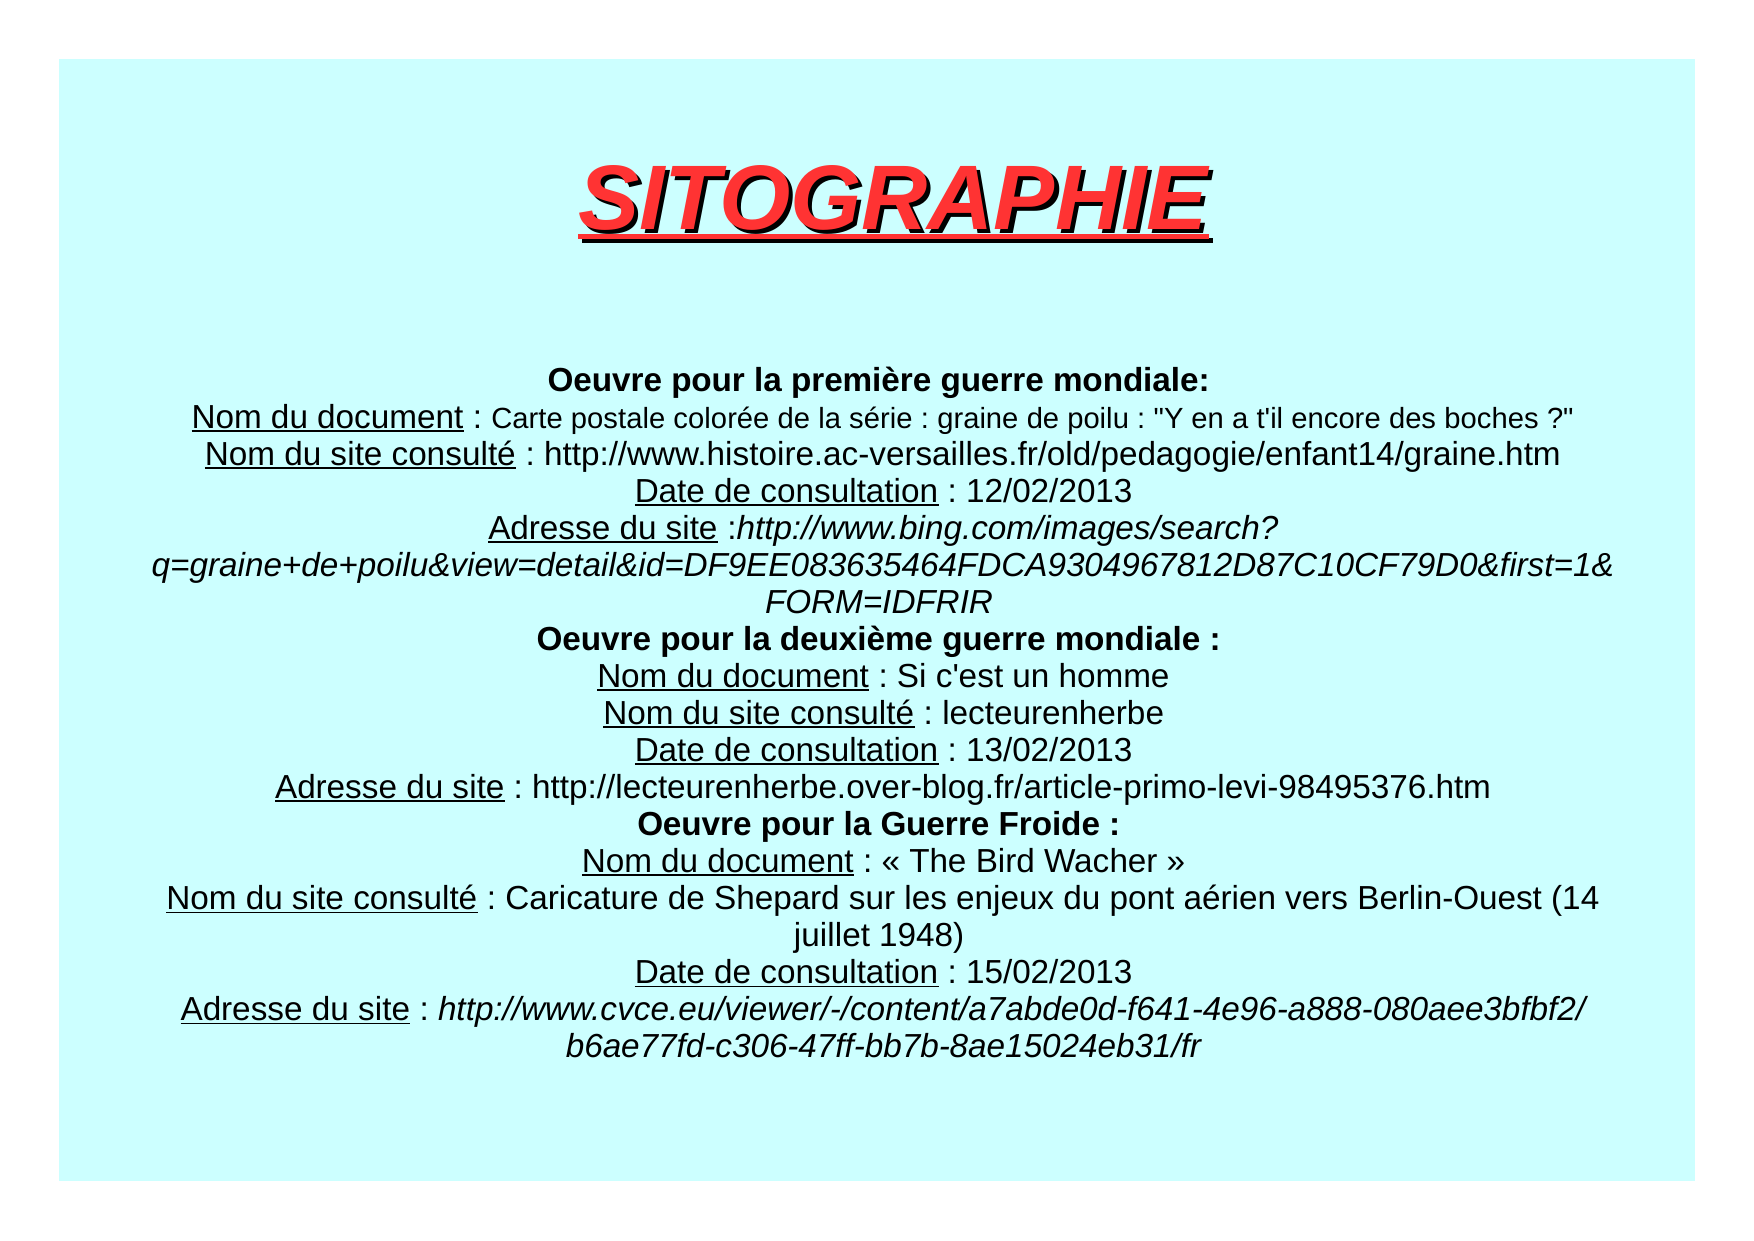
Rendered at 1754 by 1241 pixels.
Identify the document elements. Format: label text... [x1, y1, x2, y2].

subtitle Oeuvre pour la première guerre mondiale: Nom du document : Carte postale colorée de la série : graine de poilu : "Y en a t'il encore des boches ?" Nom du site consulté : http://www.histoire.ac-versailles.fr/old/pedagogie/enfant14/graine.htm Date de consultation : 12/02/2013 Adresse du site :http://www.bing.com/images/search?q=graine+de+poilu&view=detail&id=DF9EE083635464FDCA9304967812D87C10CF79D0&first=1&FORM=IDFRIR Oeuvre pour la deuxième guerre mondiale : Nom du document : Si c'est un homme Nom du site consulté : lecteurenherbe Date de consultation : 13/02/2013 Adresse du site : http://lecteurenherbe.over-blog.fr/article-primo-levi-98495376.htm Oeuvre pour la Guerre Froide : Nom du document : « The Bird Wacher » Nom du site consulté : Caricature de Shepard sur les enjeux du pont aérien vers Berlin-Ouest (14 juillet 1948) Date de consultation : 15/02/2013 Adresse du site : http://www.cvce.eu/viewer/-/content/a7abde0d-f641-4e96-a888-080aee3bfbf2/b6ae77fd-c306-47ff-bb7b-8ae15024eb31/fr [147, 350, 1620, 1076]
title SITOGRAPHIE [140, 111, 1614, 284]
